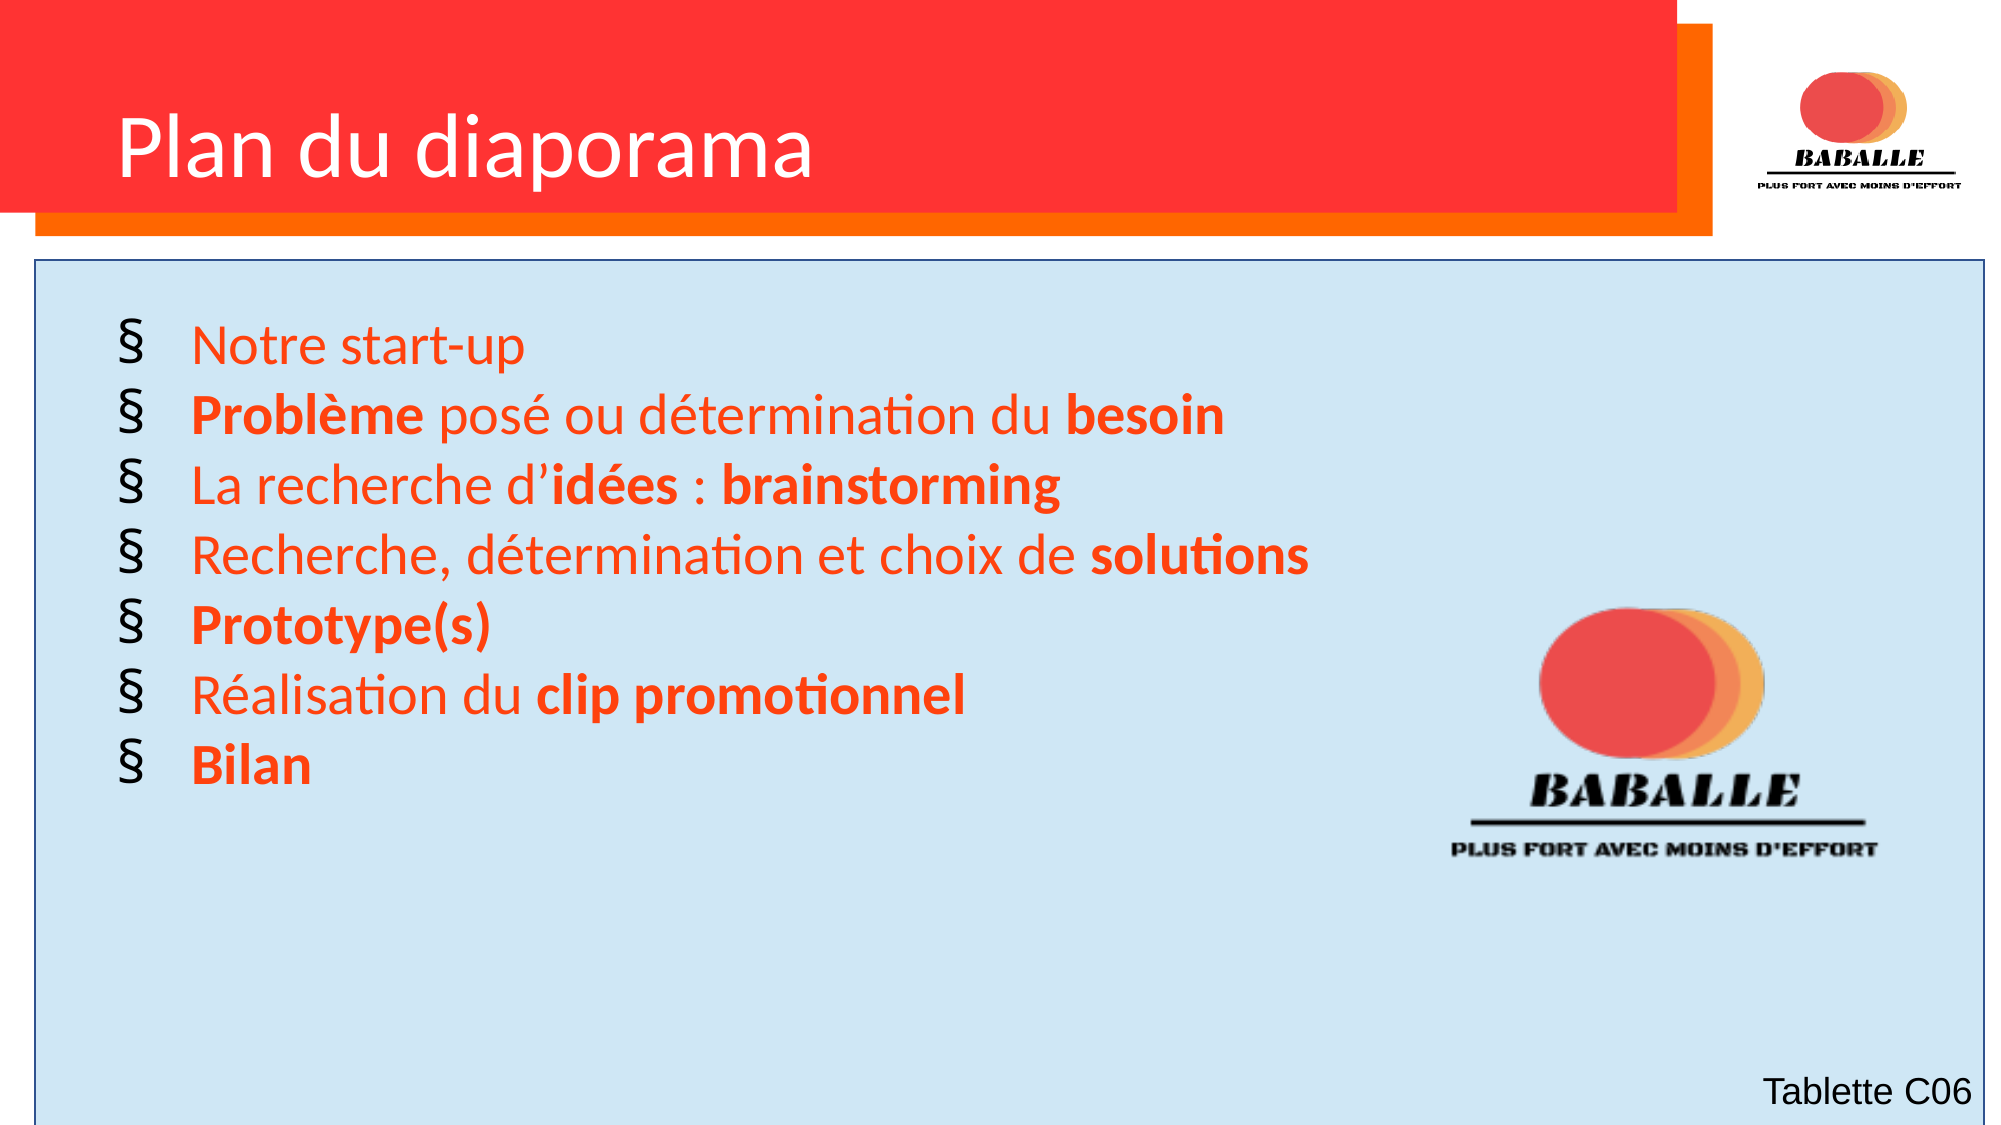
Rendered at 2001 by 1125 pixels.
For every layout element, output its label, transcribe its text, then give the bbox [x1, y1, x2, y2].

picture [1747, 35, 1973, 225]
picture [1429, 531, 1902, 934]
text_box Plan du diaporama Notre start-up Problème posé ou détermination du besoin La recherche d’idées : brainstorming Recherche, détermination et choix de solutions Prototype(s) Réalisation du clip promotionnel Bilan [101, 78, 1477, 1063]
text_box Tablette C06 [1748, 1062, 2000, 1120]
